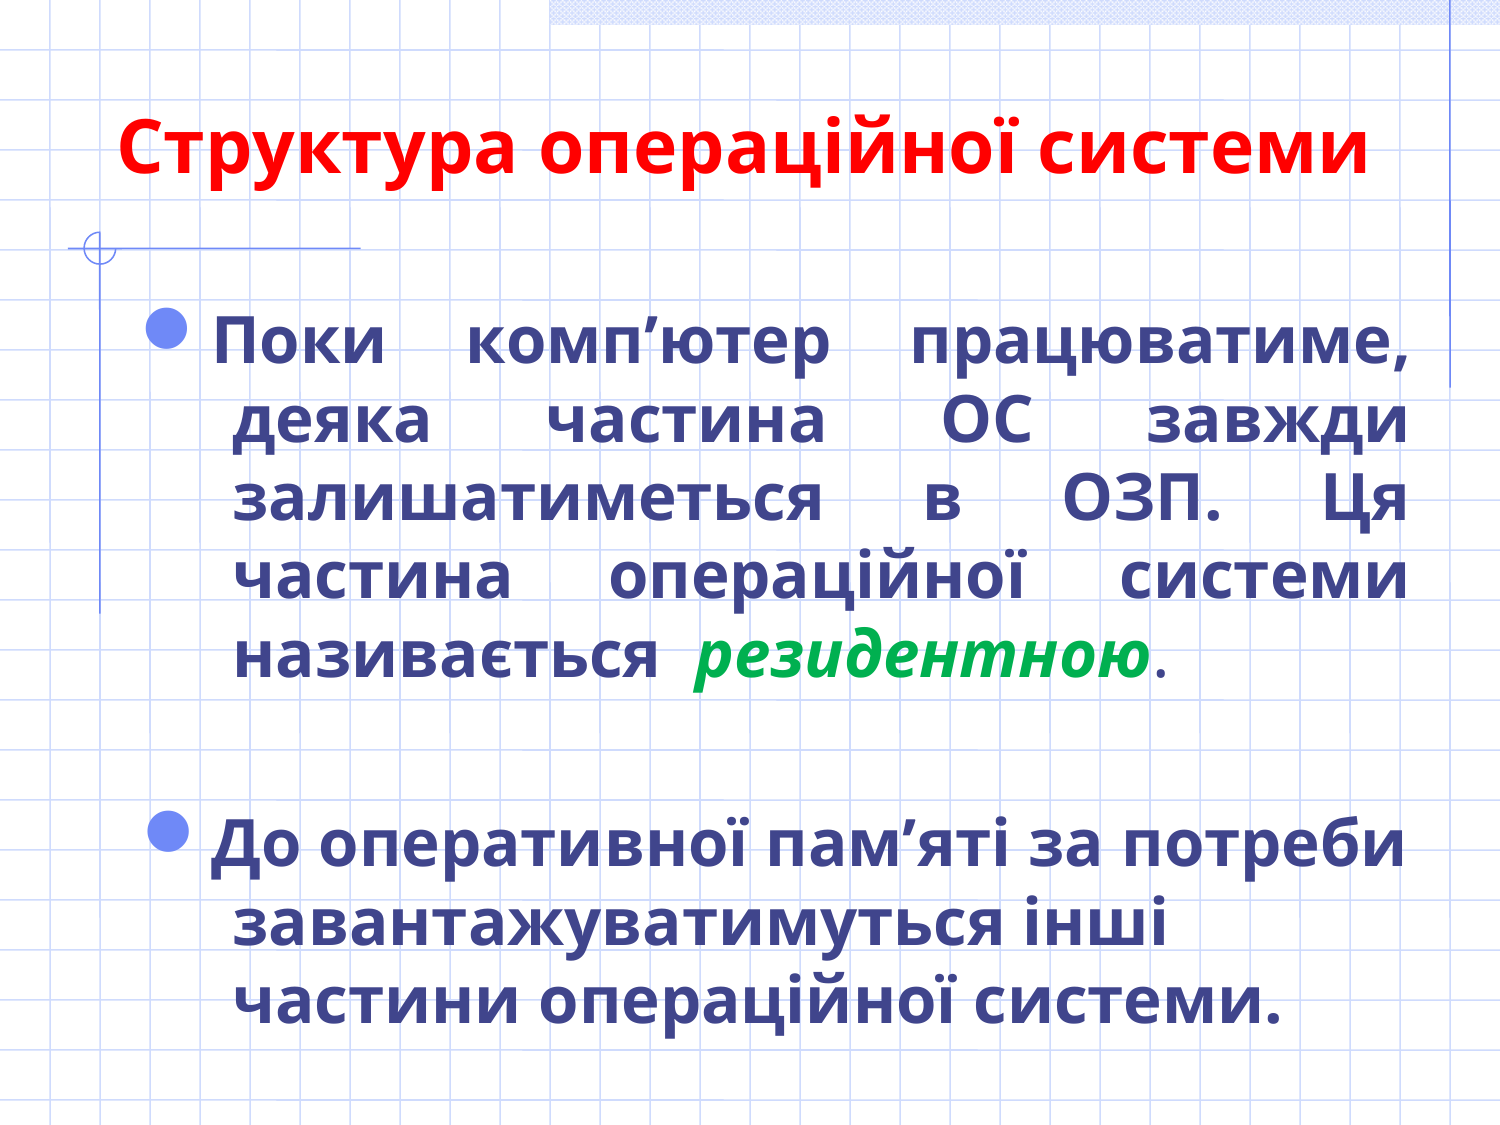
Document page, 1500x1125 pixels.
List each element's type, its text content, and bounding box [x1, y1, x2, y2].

list Поки комп’ютер працюватиме, деяка частина ОС завжди залишатиметься в ОЗП. Ця частина операційної системи називається резидентною. До оперативної пам’яті за потреби завантажуватимуться інші частини операційної системи. [100, 290, 1426, 1071]
title Структура операційної системи [53, 50, 1436, 197]
